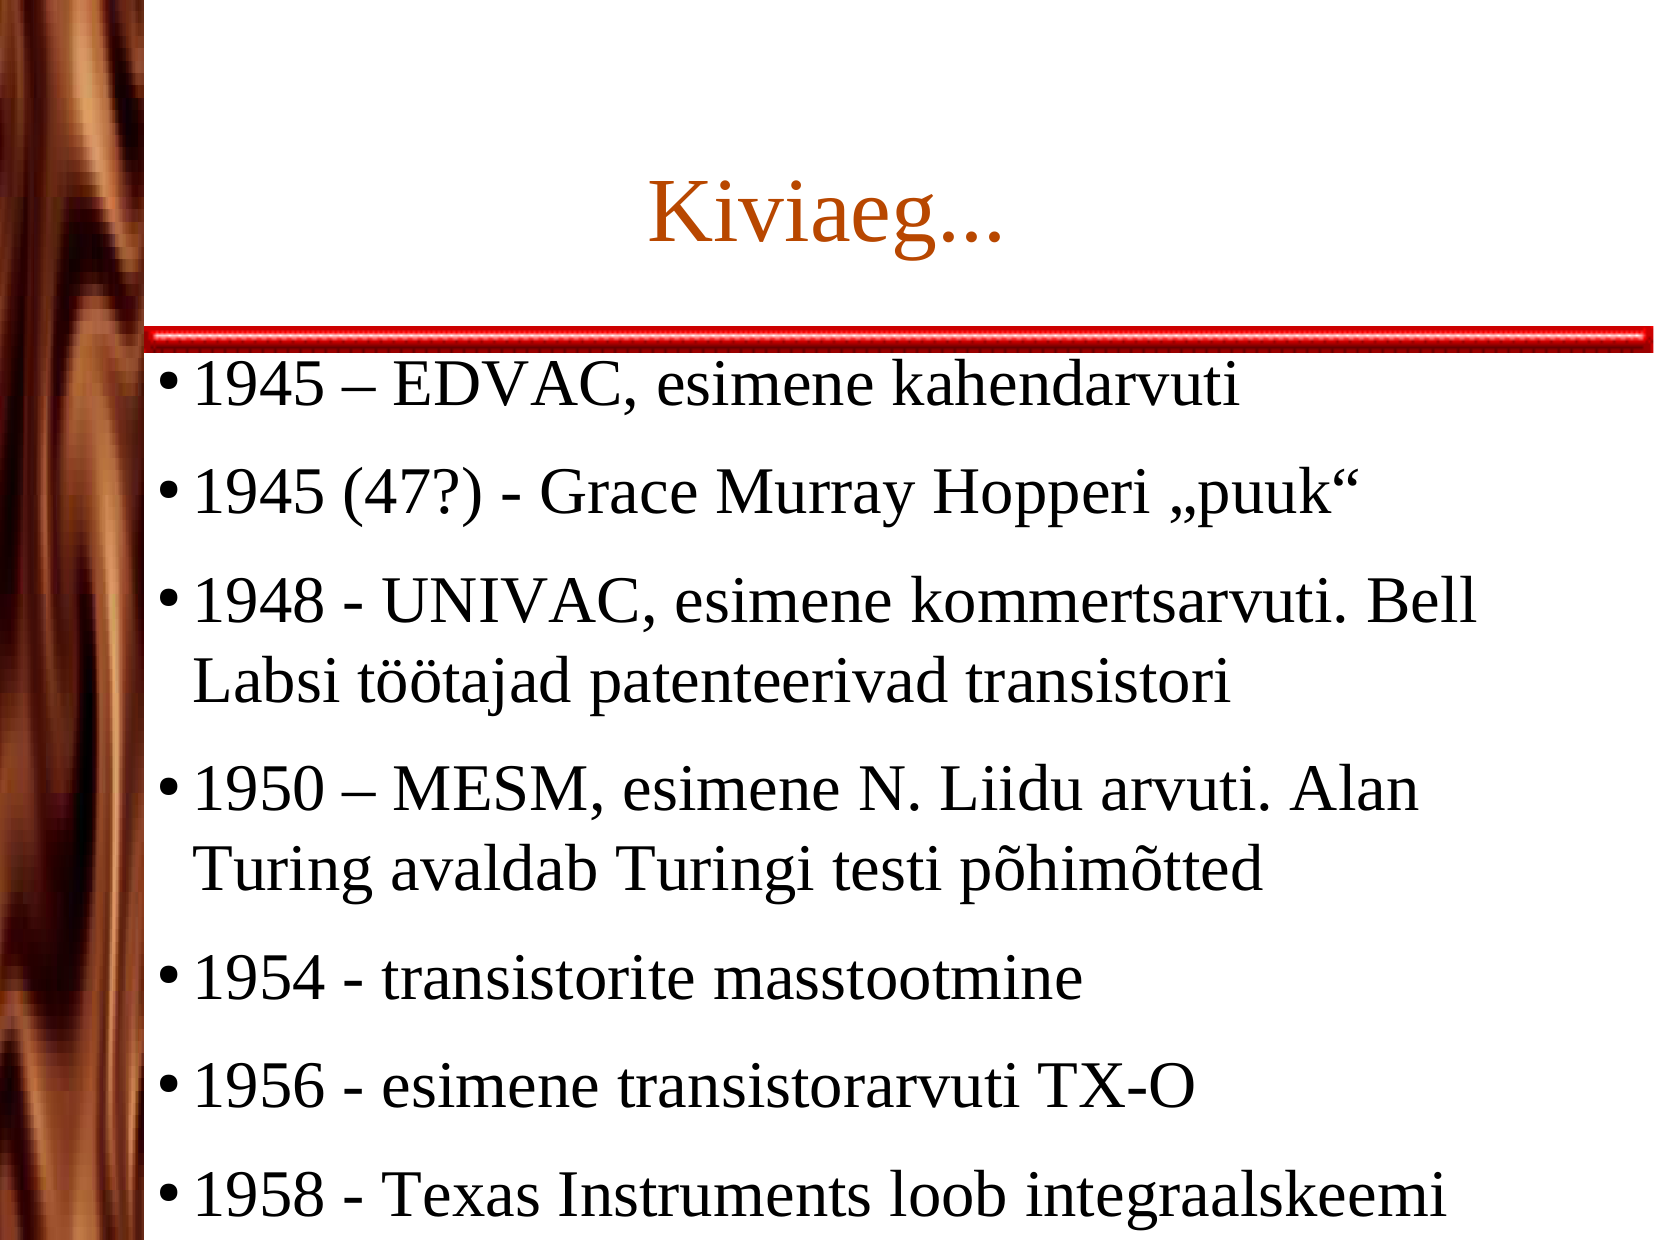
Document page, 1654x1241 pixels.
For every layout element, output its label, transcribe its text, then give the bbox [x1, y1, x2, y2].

list 1945 – EDVAC, esimene kahendarvuti 1945 (47?) - Grace Murray Hopperi „puuk“ 1948 - UNIVAC, esimene kommertsarvuti. Bell Labsi töötajad patenteerivad transistori 1950 – MESM, esimene N. Liidu arvuti. Alan Turing avaldab Turingi testi põhimõtted 1954 - transistorite masstootmine 1956 - esimene transistorarvuti TX-O 1958 - Texas Instruments loob integraalskeemi [121, 344, 1533, 1231]
picture [0, 0, 1654, 1240]
title Kiviaeg... [121, 100, 1533, 312]
